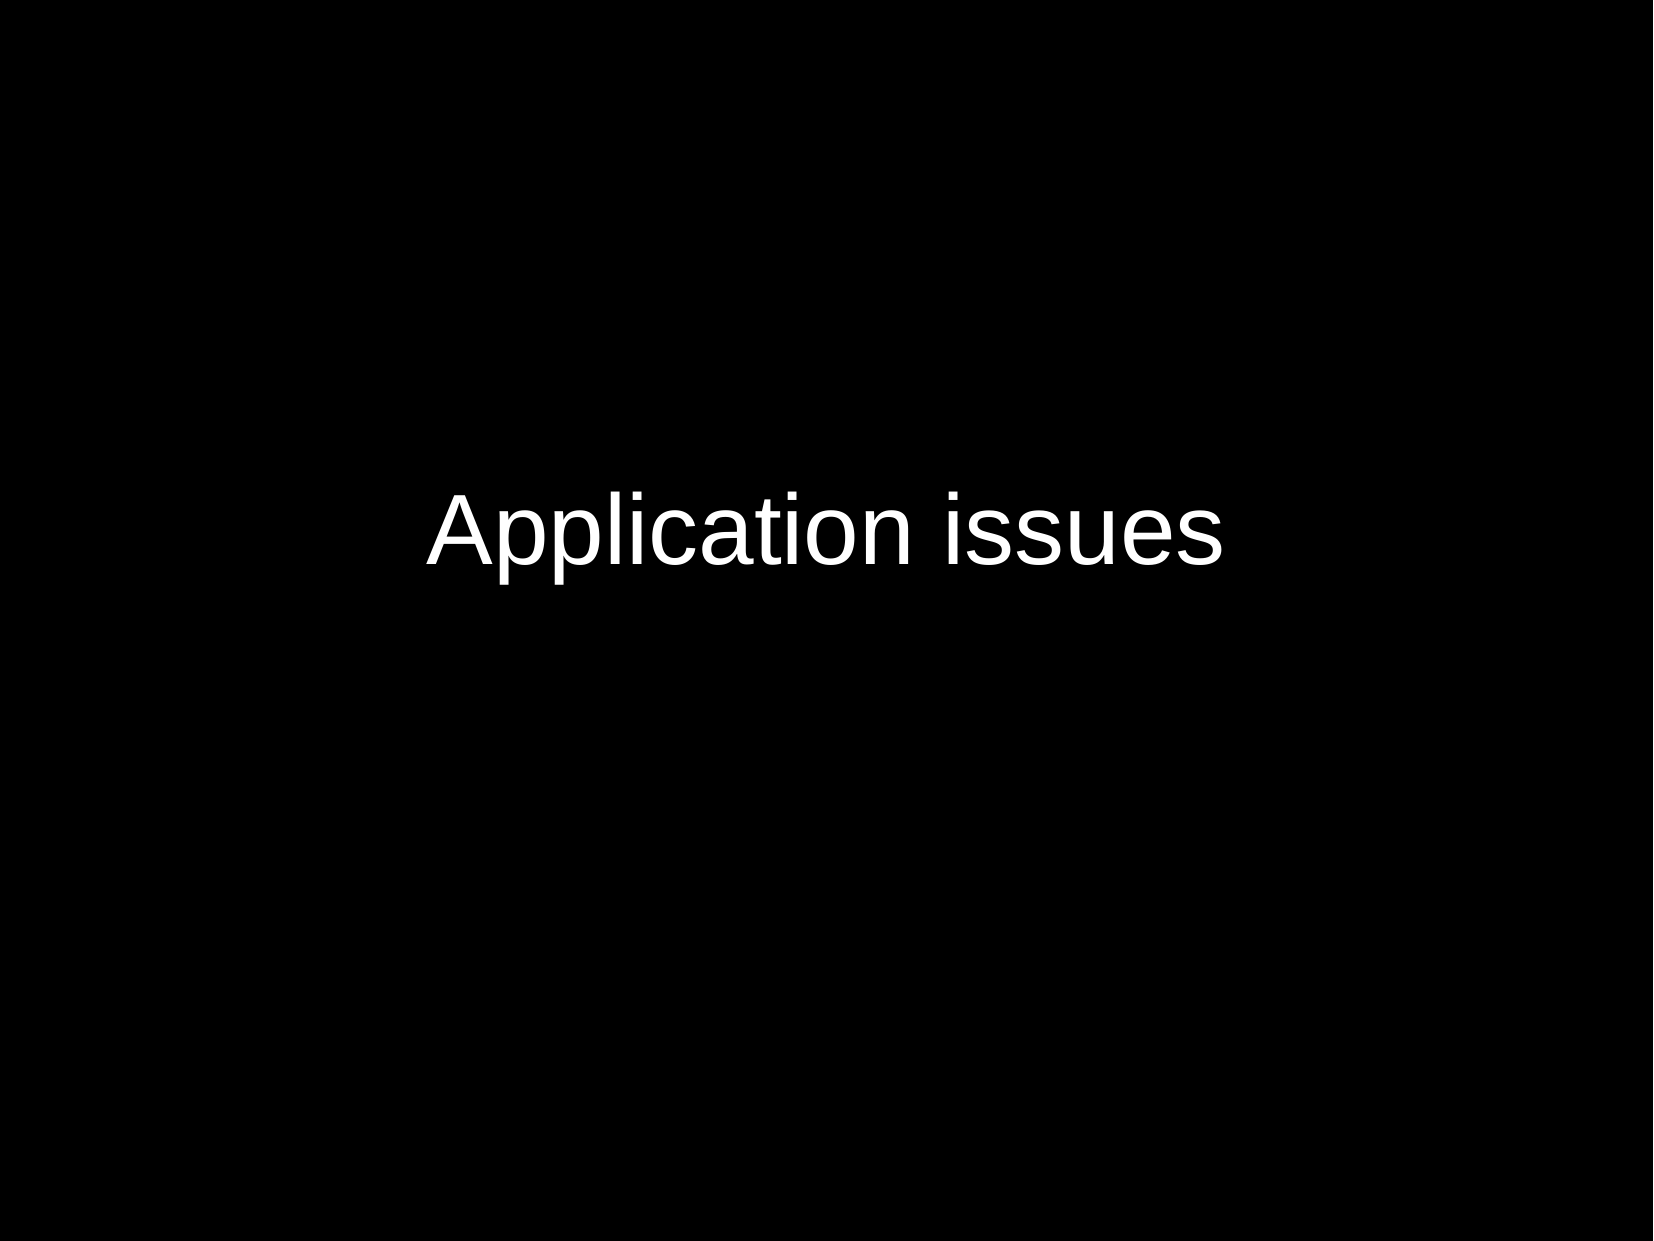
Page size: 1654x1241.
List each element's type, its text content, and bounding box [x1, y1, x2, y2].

subtitle Application issues [82, 49, 1571, 1010]
